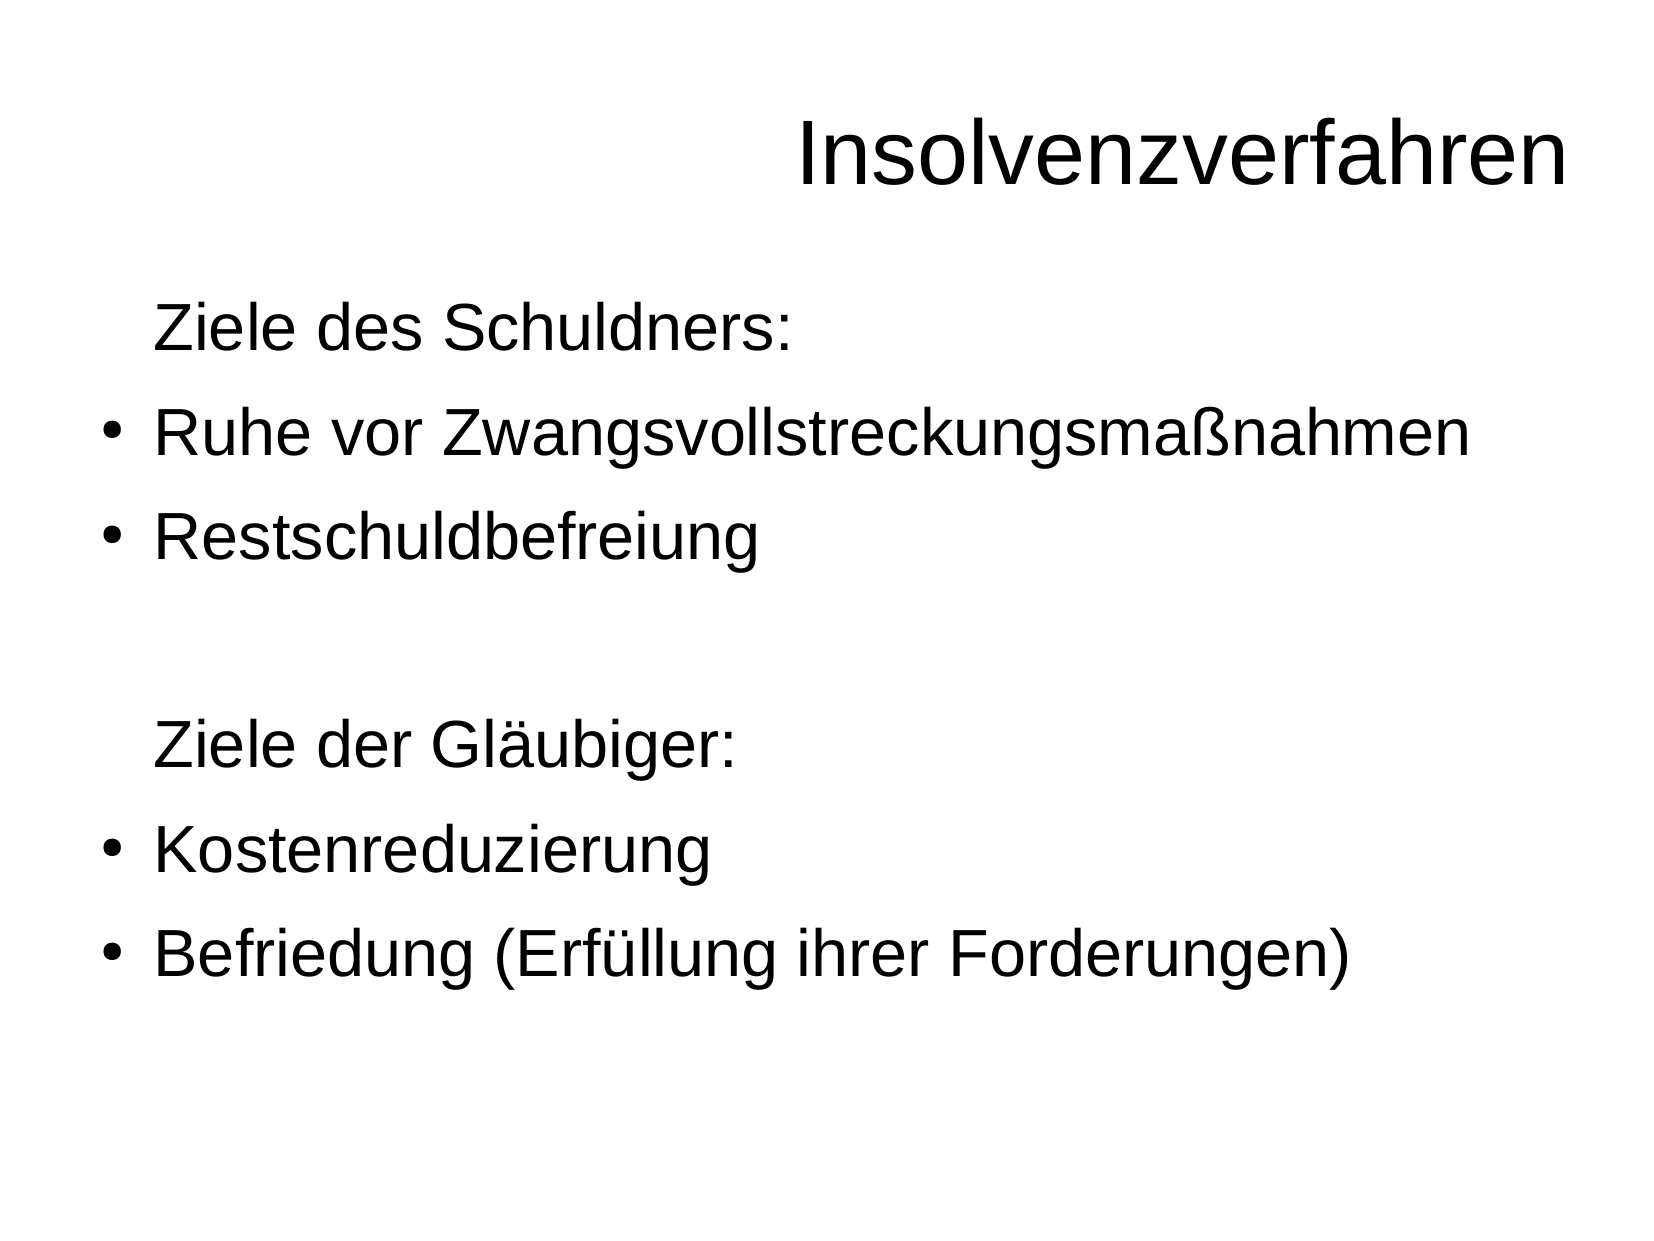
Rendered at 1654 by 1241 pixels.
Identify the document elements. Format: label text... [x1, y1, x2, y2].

list Ziele des Schuldners: Ruhe vor Zwangsvollstreckungsmaßnahmen Restschuldbefreiung Ziele der Gläubiger: Kostenreduzierung Befriedung (Erfüllung ihrer Forderungen) [82, 290, 1571, 1112]
title Insolvenzverfahren [82, 49, 1571, 257]
